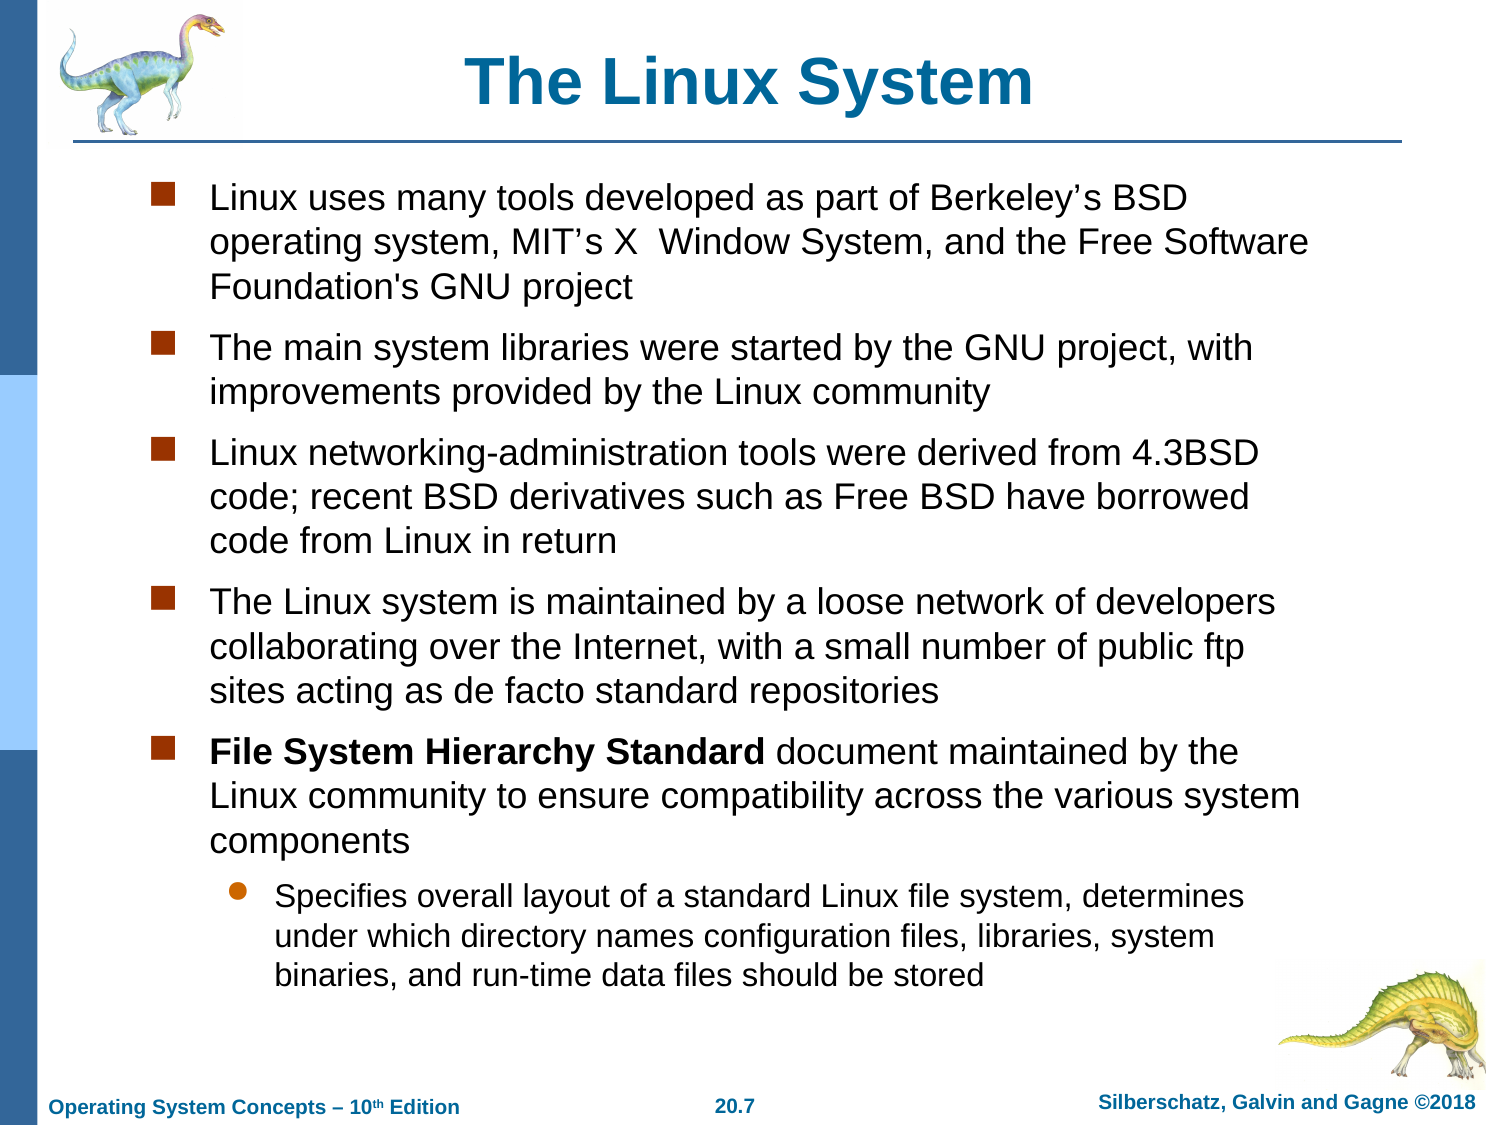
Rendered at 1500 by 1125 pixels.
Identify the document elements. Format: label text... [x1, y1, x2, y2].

list Linux uses many tools developed as part of Berkeley’s BSD operating system, MIT’s X Window System, and the Free Software Foundation's GNU project The main system libraries were started by the GNU project, with improvements provided by the Linux community Linux networking-administration tools were derived from 4.3BSD code; recent BSD derivatives such as Free BSD have borrowed code from Linux in return The Linux system is maintained by a loose network of developers collaborating over the Internet, with a small number of public ftp sites acting as de facto standard repositories File System Hierarchy Standard document maintained by the Linux community to ensure compatibility across the various system components Specifies overall layout of a standard Linux file system, determines under which directory names configuration files, libraries, system binaries, and run-time data files should be stored [138, 165, 1329, 1007]
picture [1275, 959, 1486, 1090]
title The Linux System [75, 31, 1426, 126]
picture [46, 0, 243, 149]
picture [1415, 1094, 1423, 1099]
